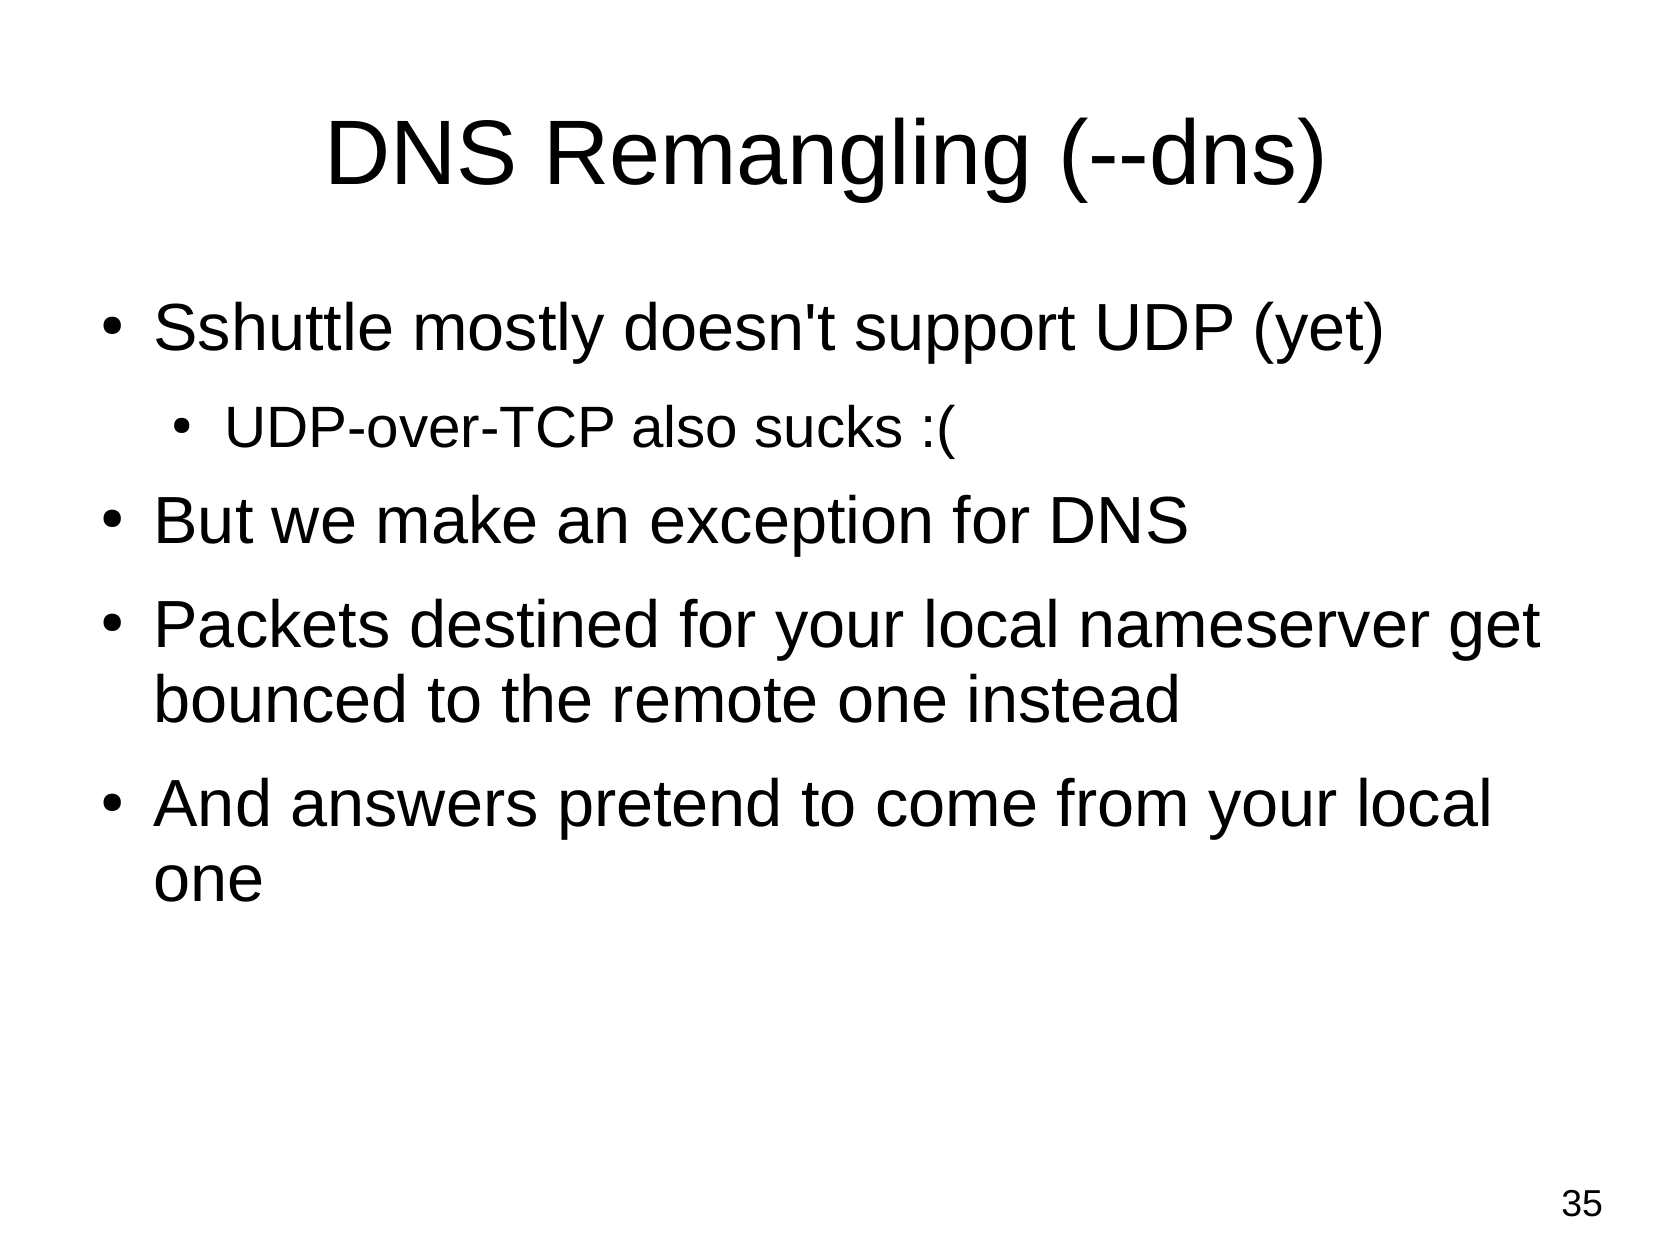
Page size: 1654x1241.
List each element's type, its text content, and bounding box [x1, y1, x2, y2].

title DNS Remangling (--dns) [82, 49, 1571, 257]
list Sshuttle mostly doesn't support UDP (yet) UDP-over-TCP also sucks :( But we make an exception for DNS Packets destined for your local nameserver get bounced to the remote one instead And answers pretend to come from your local one [82, 290, 1571, 1109]
text_box 35 [1546, 1174, 1619, 1232]
